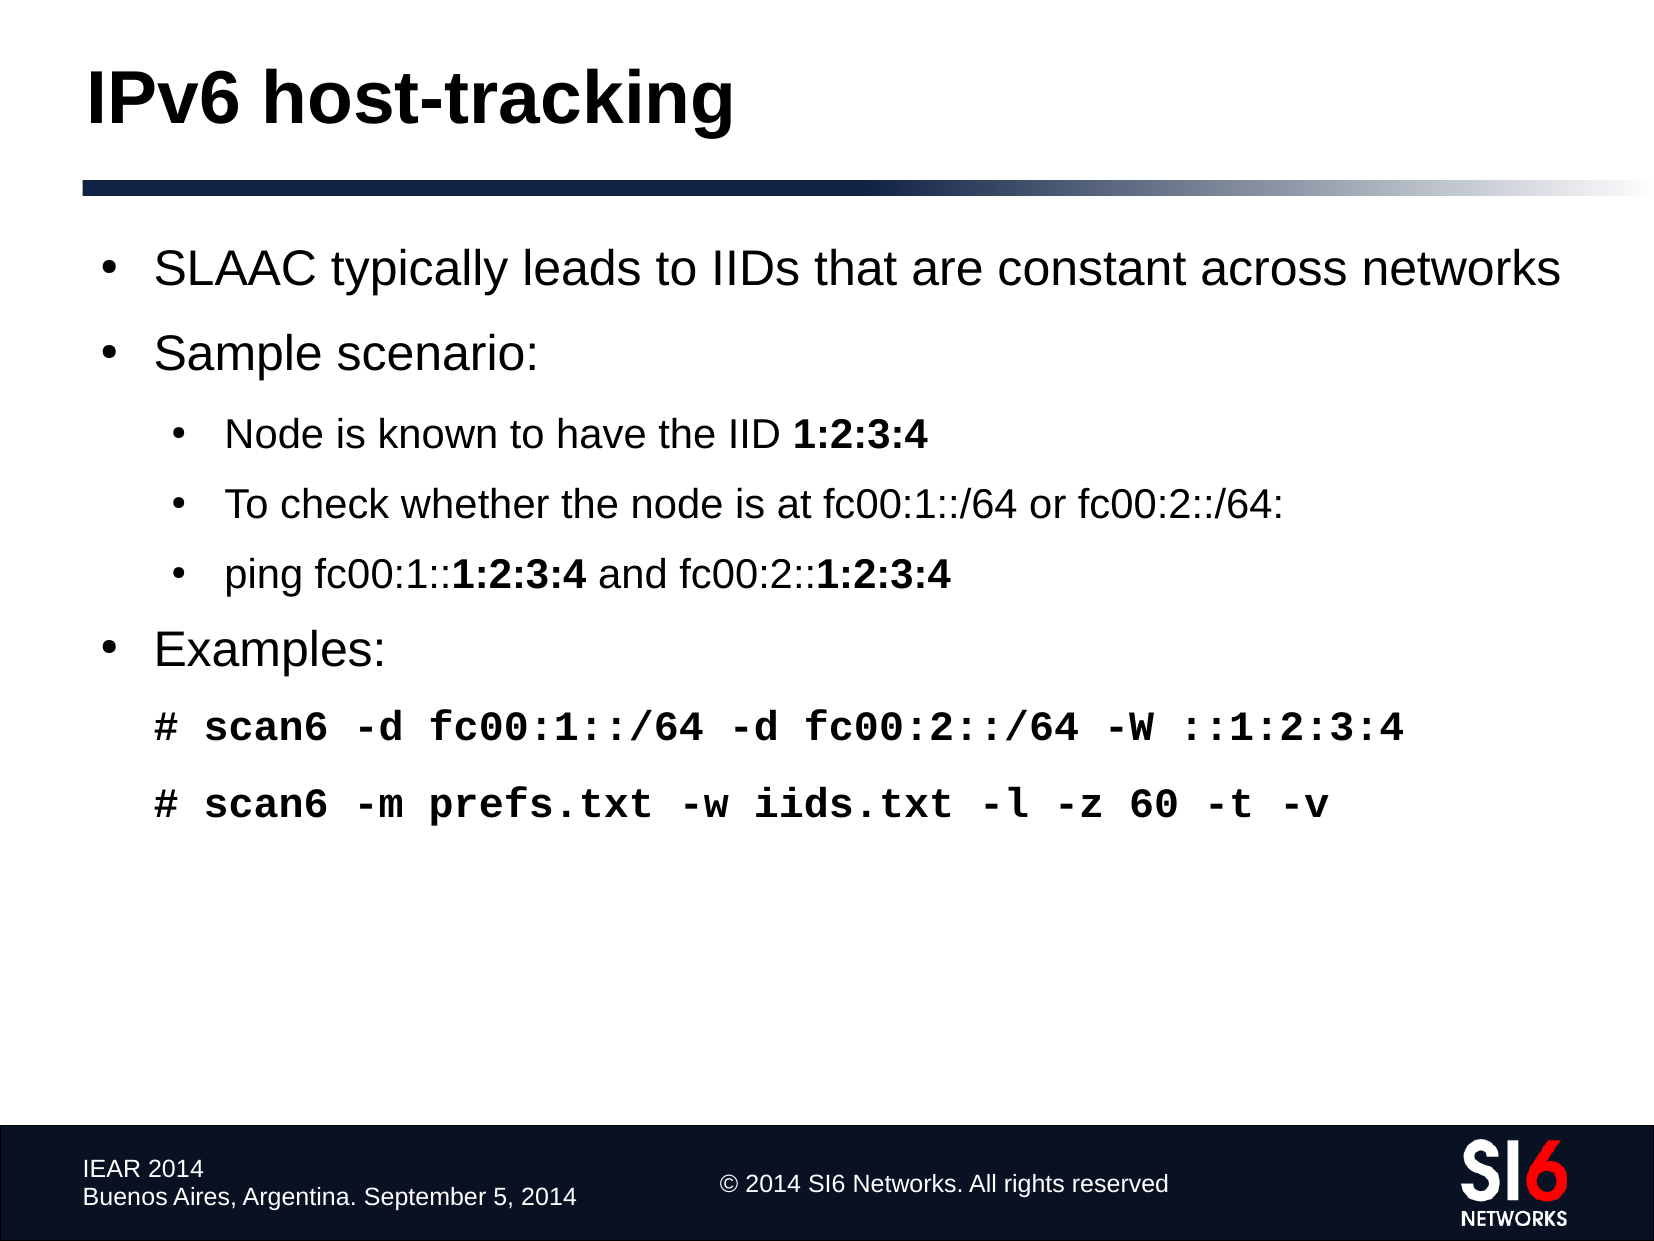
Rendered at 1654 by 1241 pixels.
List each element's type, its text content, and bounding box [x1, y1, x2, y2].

list SLAAC typically leads to IIDs that are constant across networks Sample scenario: Node is known to have the IID 1:2:3:4 To check whether the node is at fc00:1::/64 or fc00:2::/64: ping fc00:1::1:2:3:4 and fc00:2::1:2:3:4 Examples: # scan6 -d fc00:1::/64 -d fc00:2::/64 -W ::1:2:3:4 # scan6 -m prefs.txt -w iids.txt -l -z 60 -t -v [82, 240, 1571, 1059]
picture [1461, 1139, 1567, 1226]
title IPv6 host-tracking [86, 30, 1576, 166]
